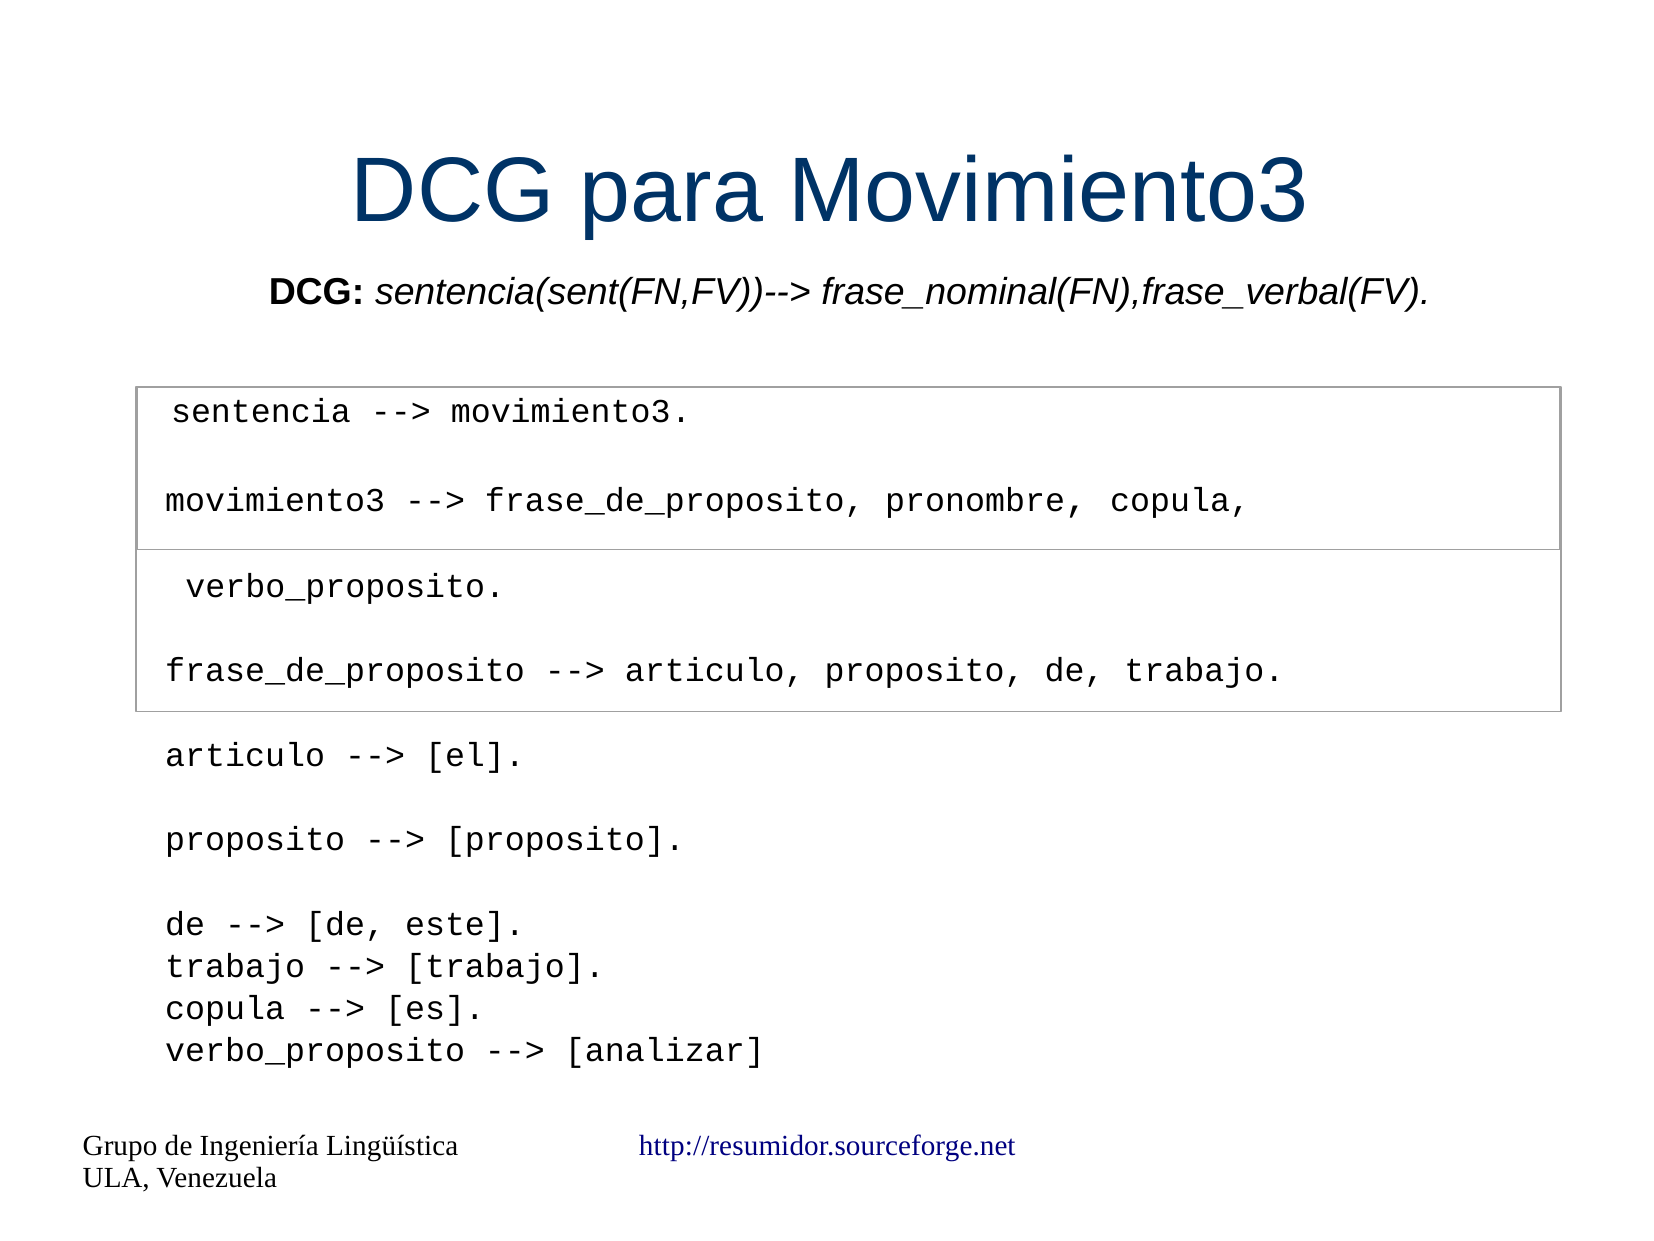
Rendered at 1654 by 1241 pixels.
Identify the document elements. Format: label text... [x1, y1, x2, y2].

text_box DCG: sentencia(sent(FN,FV))--> frase_nominal(FN),frase_verbal(FV). [187, 262, 1513, 386]
text_box DCG para Movimiento3 [225, 99, 1436, 288]
text_box sentencia --> movimiento3. movimiento3 --> frase_de_proposito, pronombre, copula, verbo_proposito. frase_de_proposito --> articulo, proposito, de, trabajo. articulo --> [el]. proposito --> [proposito]. de --> [de, este]. trabajo --> [trabajo]. copula --> [es]. verbo_proposito --> [analizar] [150, 550, 1547, 711]
text_box sentencia --> movimiento3. movimiento3 --> frase_de_proposito, pronombre, copula, verbo_proposito. frase_de_proposito --> articulo, proposito, de, trabajo. articulo --> [el]. proposito --> [proposito]. de --> [de, este]. trabajo --> [trabajo]. copula --> [es]. verbo_proposito --> [analizar] [150, 712, 1547, 1127]
text_box sentencia --> movimiento3. movimiento3 --> frase_de_proposito, pronombre, copula, verbo_proposito. frase_de_proposito --> articulo, proposito, de, trabajo. articulo --> [el]. proposito --> [proposito]. de --> [de, este]. trabajo --> [trabajo]. copula --> [es]. verbo_proposito --> [analizar] [150, 388, 1547, 549]
